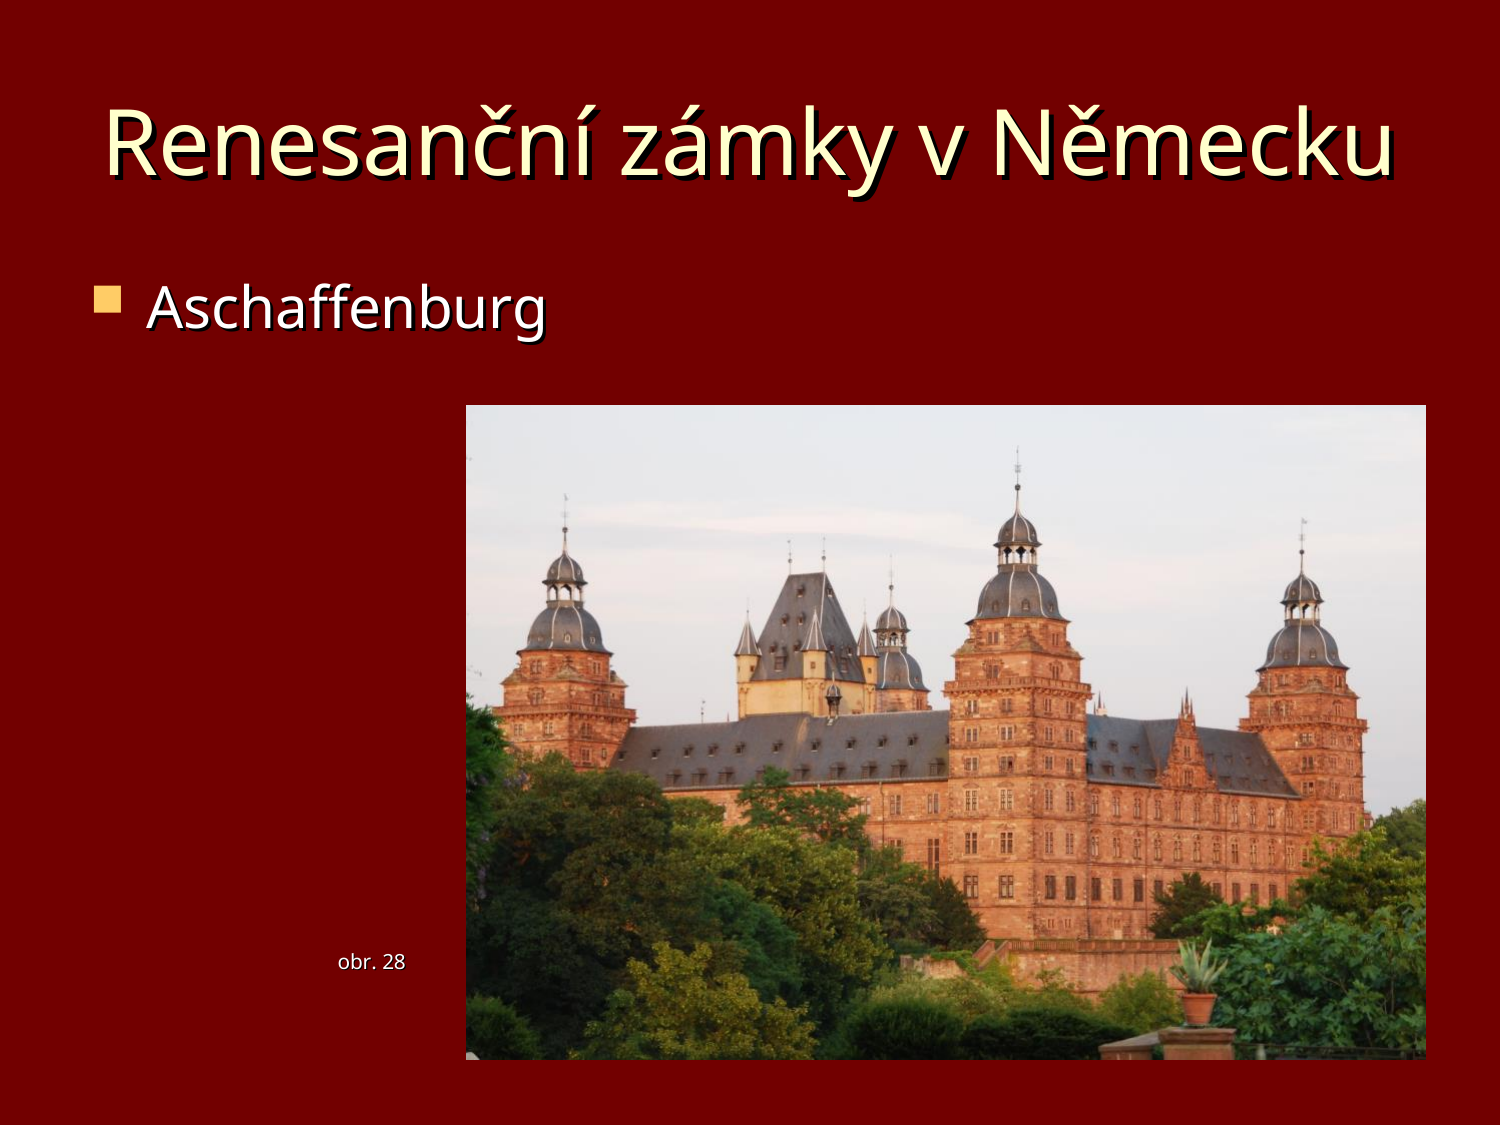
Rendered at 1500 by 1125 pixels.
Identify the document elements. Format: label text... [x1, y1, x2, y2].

title Renesanční zámky v Německu [75, 45, 1426, 233]
list Aschaffenburg obr. 28 [75, 262, 738, 1001]
text_box [466, 405, 1426, 1060]
